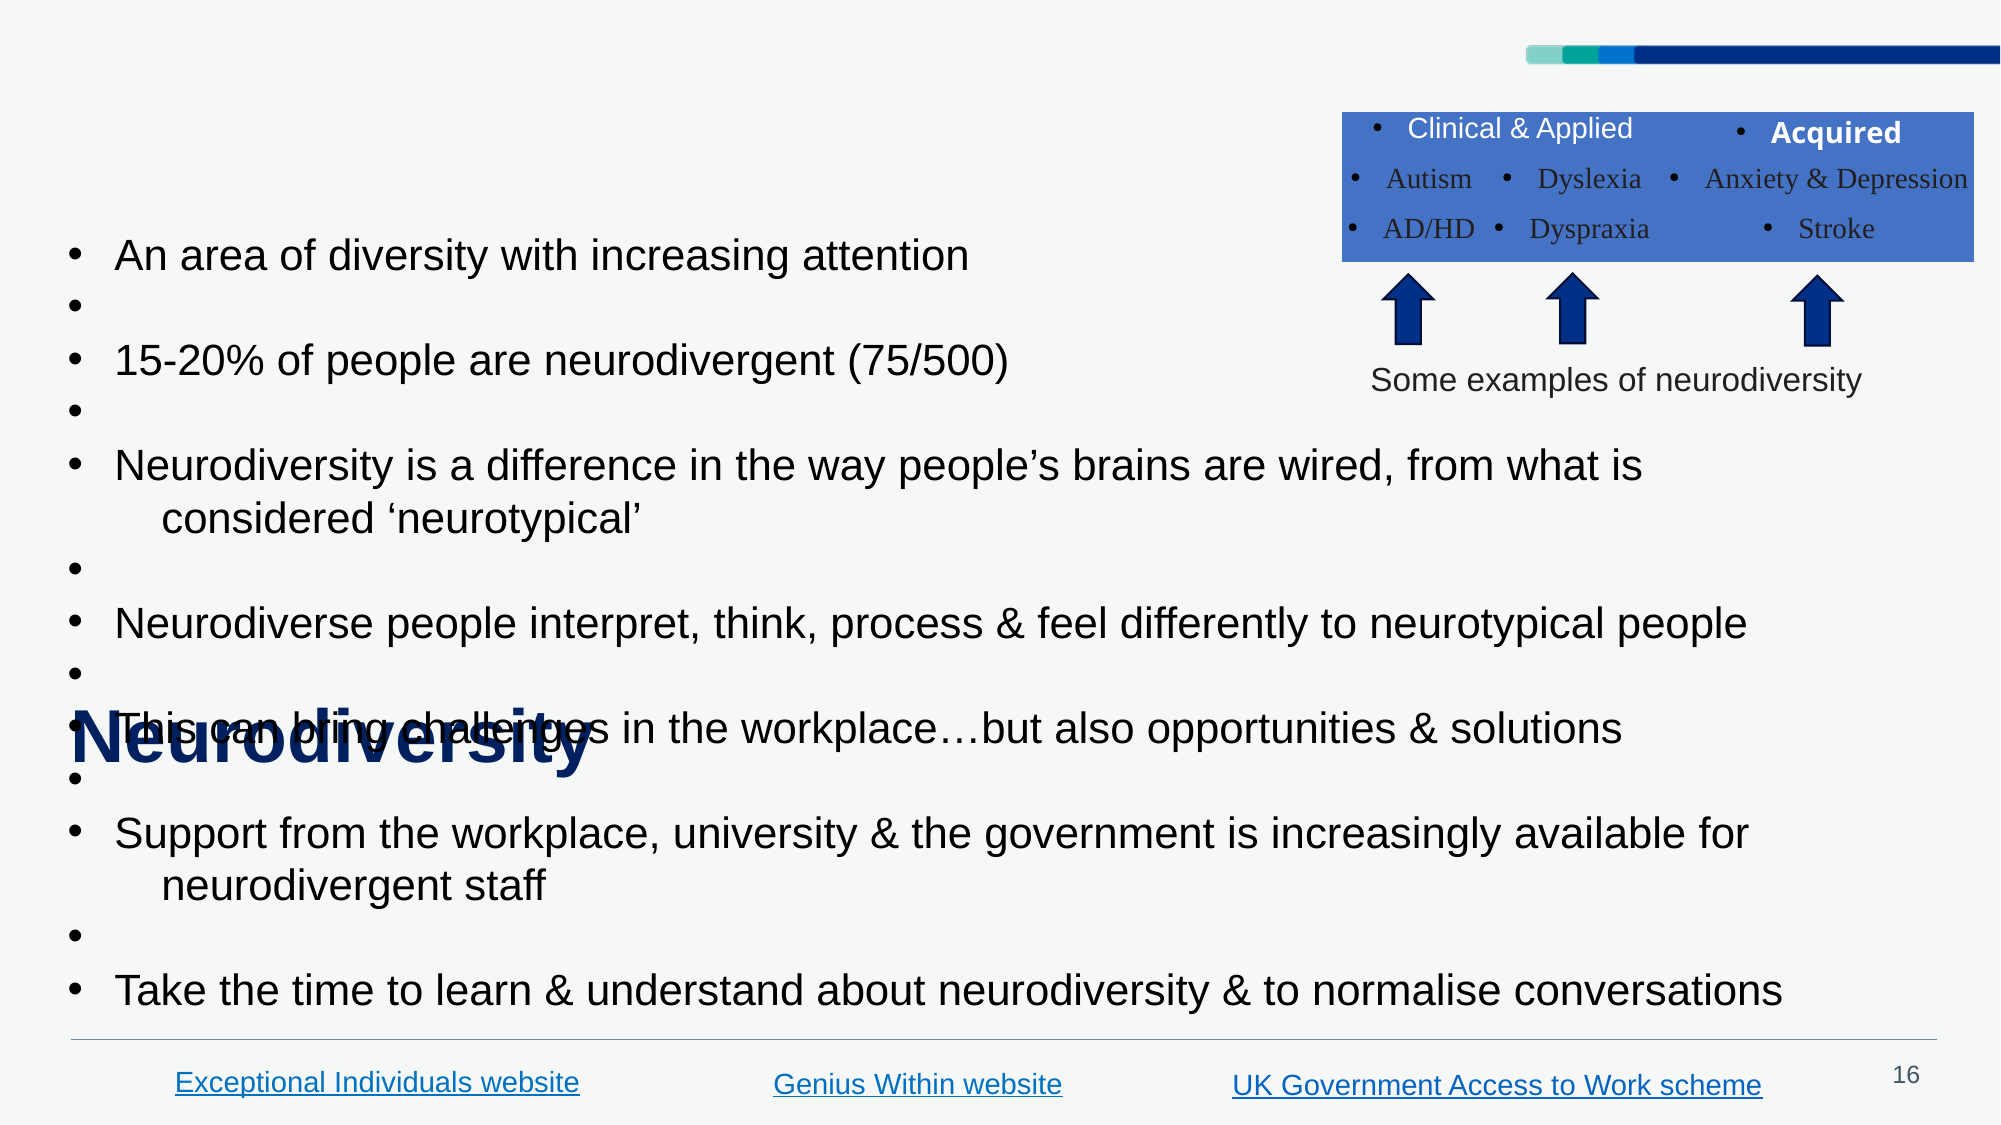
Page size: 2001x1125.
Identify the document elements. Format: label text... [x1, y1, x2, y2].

text_box [1383, 274, 1434, 344]
table_cell Dyslexia [1480, 162, 1664, 212]
table_header Clinical & Applied [1342, 112, 1664, 162]
table_cell AD/HD [1342, 212, 1480, 262]
title Neurodiversity [70, 70, 1942, 213]
text_box [1792, 275, 1843, 346]
text_box Some examples of neurodiversity [1316, 350, 1917, 407]
table_cell Autism [1342, 162, 1480, 212]
text_box An area of diversity with increasing attention 15-20% of people are neurodivergent (75/500) Neurodiversity is a difference in the way people’s brains are wired, from what is considered ‘neurotypical’ Neurodiverse people interpret, think, process & feel differently to neurotypical people This can bring challenges in the workplace…but also opportunities & solutions Support from the workplace, university & the government is increasingly available for neurodivergent staff Take the time to learn & understand about neurodiversity & to normalise conversations [52, 219, 1842, 1030]
table_cell Dyspraxia [1480, 212, 1664, 262]
text_box Genius Within website [758, 1057, 1205, 1109]
text_box UK Government Access to Work scheme [1217, 1059, 1866, 1110]
text_box Exceptional Individuals website [159, 1056, 744, 1107]
table_cell Anxiety & Depression [1664, 162, 1974, 212]
table_cell Stroke [1664, 212, 1974, 262]
text_box [1547, 273, 1598, 344]
table_header Acquired [1664, 112, 1974, 162]
